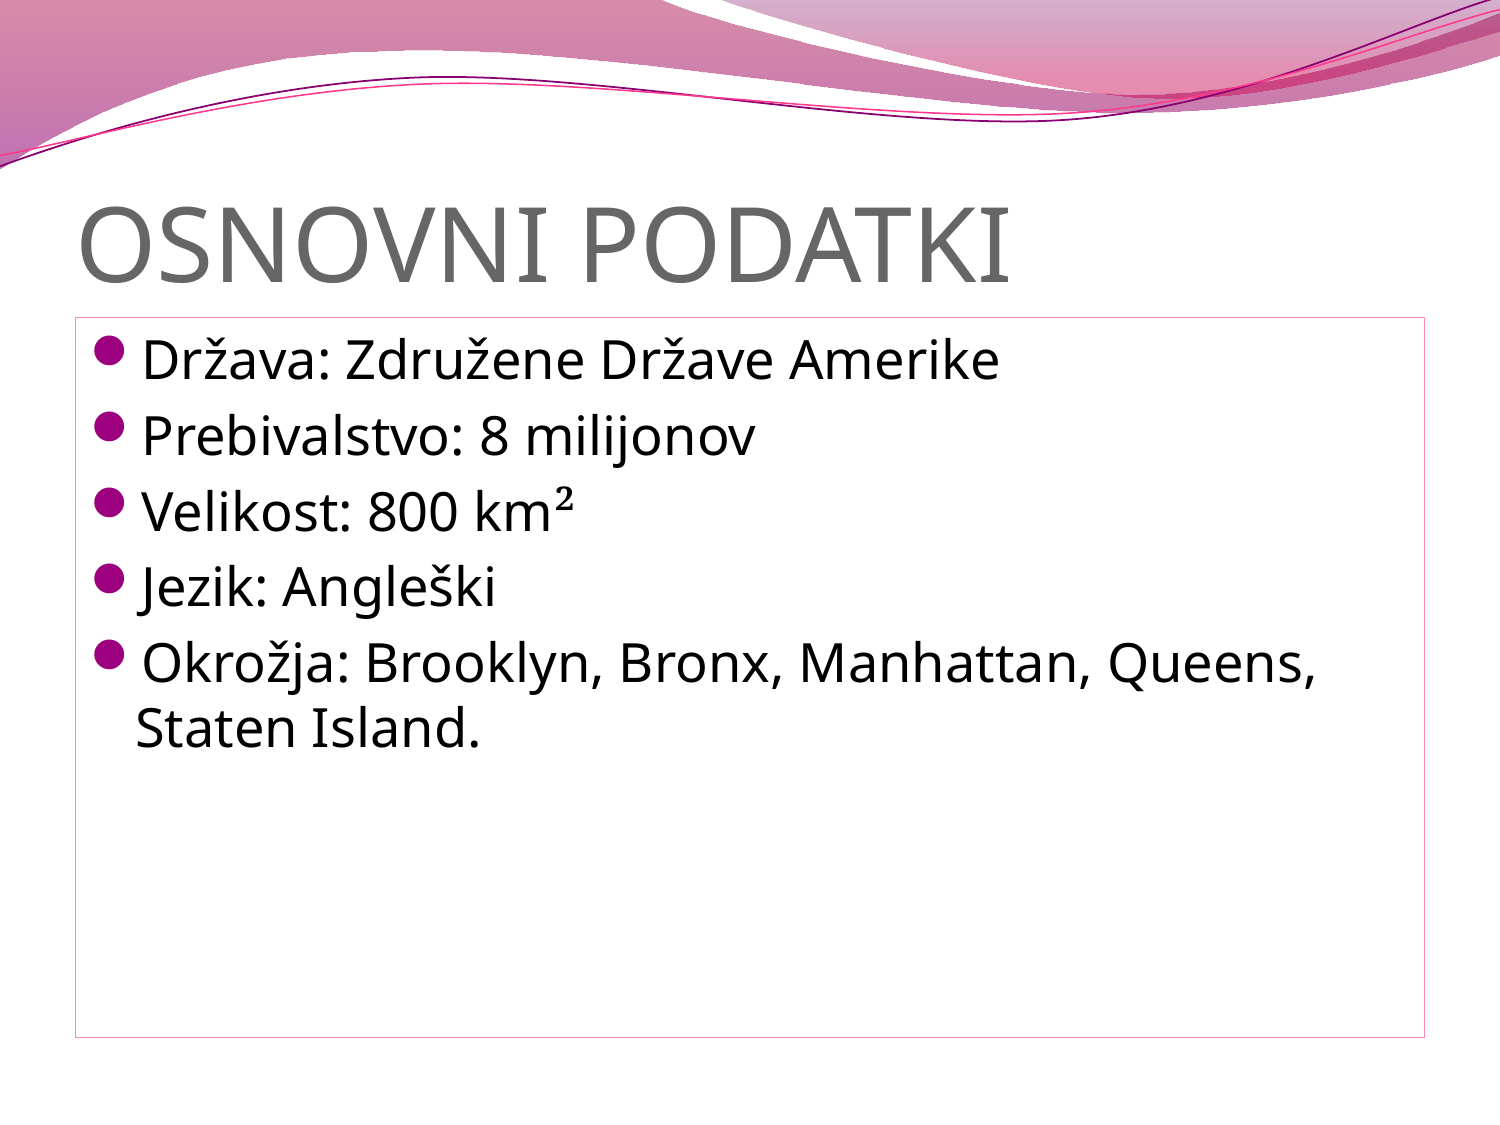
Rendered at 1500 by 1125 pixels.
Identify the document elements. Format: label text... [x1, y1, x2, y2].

title OSNOVNI PODATKI [75, 115, 1425, 304]
list Država: Združene Države Amerike Prebivalstvo: 8 milijonov Velikost: 800 km² Jezik: Angleški Okrožja: Brooklyn, Bronx, Manhattan, Queens, Staten Island. [75, 317, 1425, 1038]
